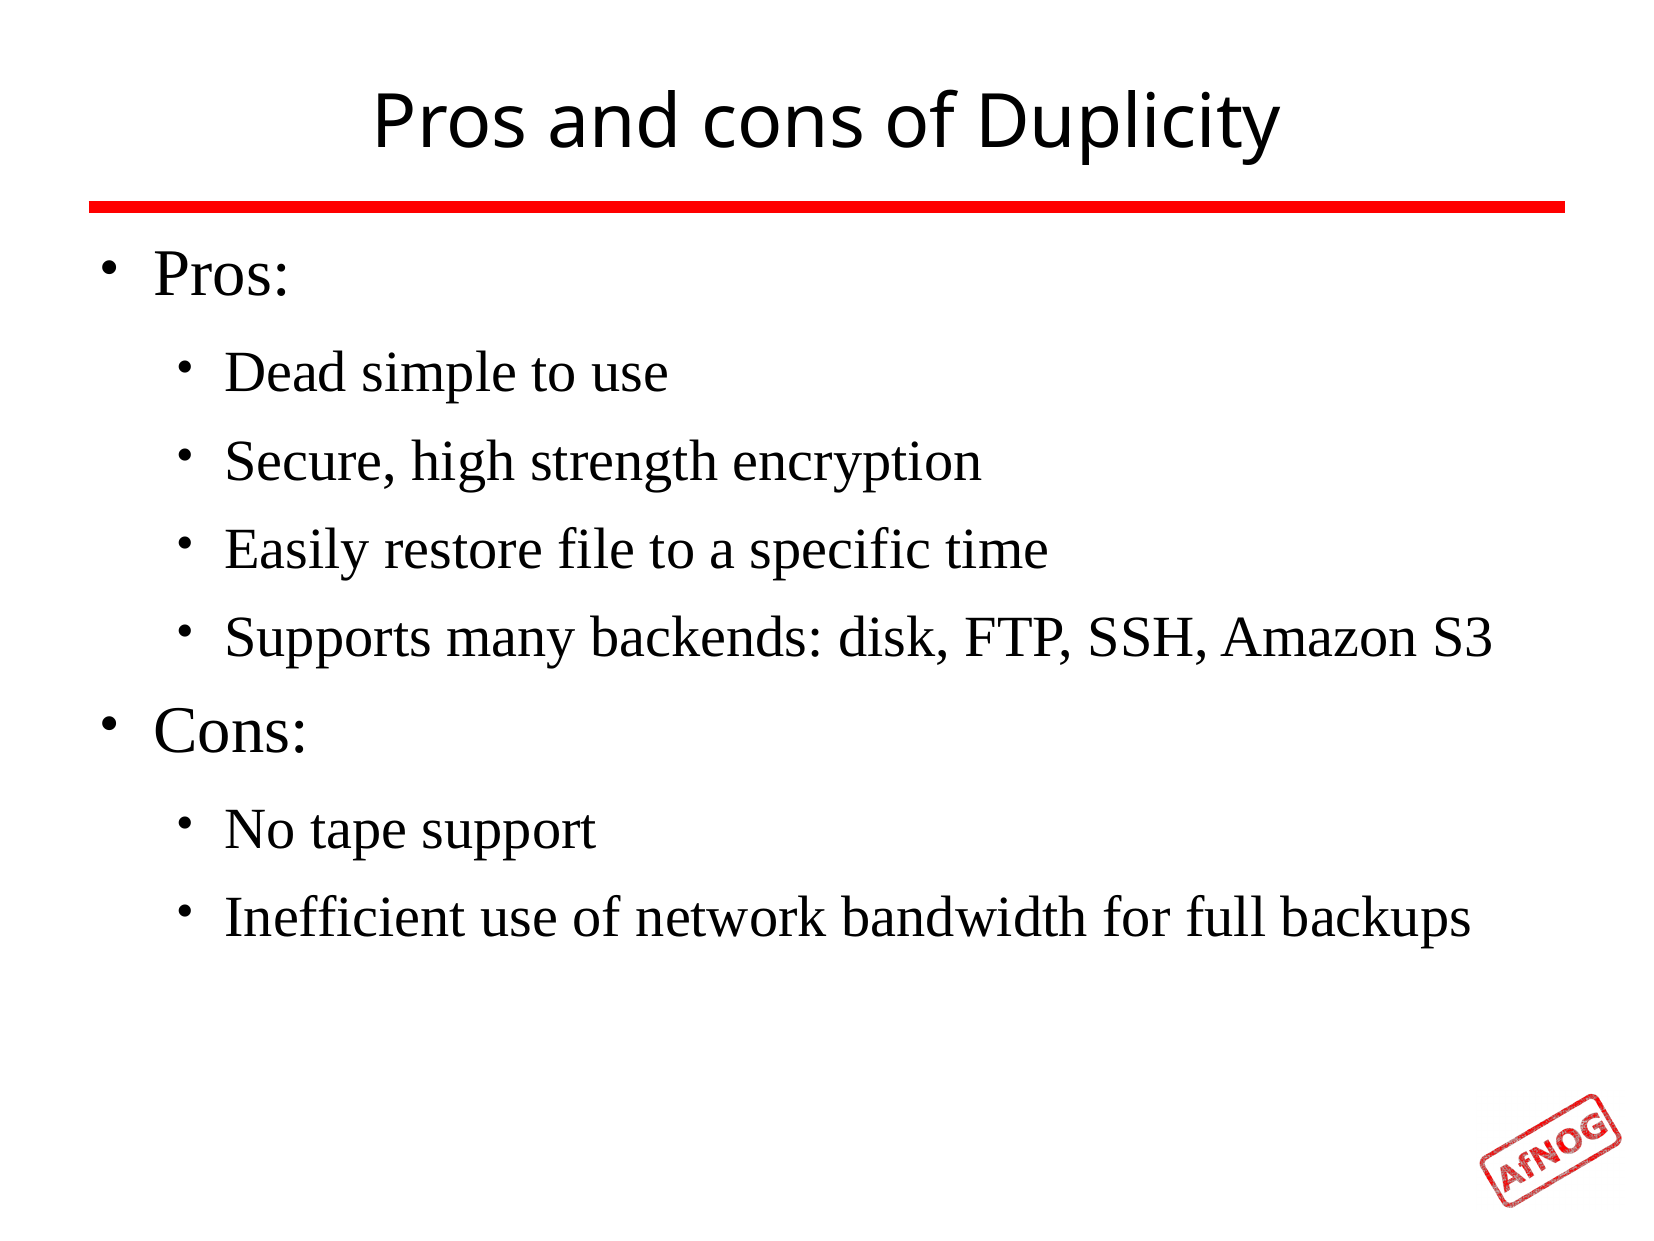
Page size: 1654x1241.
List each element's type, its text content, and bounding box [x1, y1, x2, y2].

list Pros: Dead simple to use Secure, high strength encryption Easily restore file to a specific time Supports many backends: disk, FTP, SSH, Amazon S3 Cons: No tape support Inefficient use of network bandwidth for full backups [82, 236, 1571, 1123]
picture [1476, 1090, 1625, 1211]
title Pros and cons of Duplicity [88, 29, 1565, 207]
